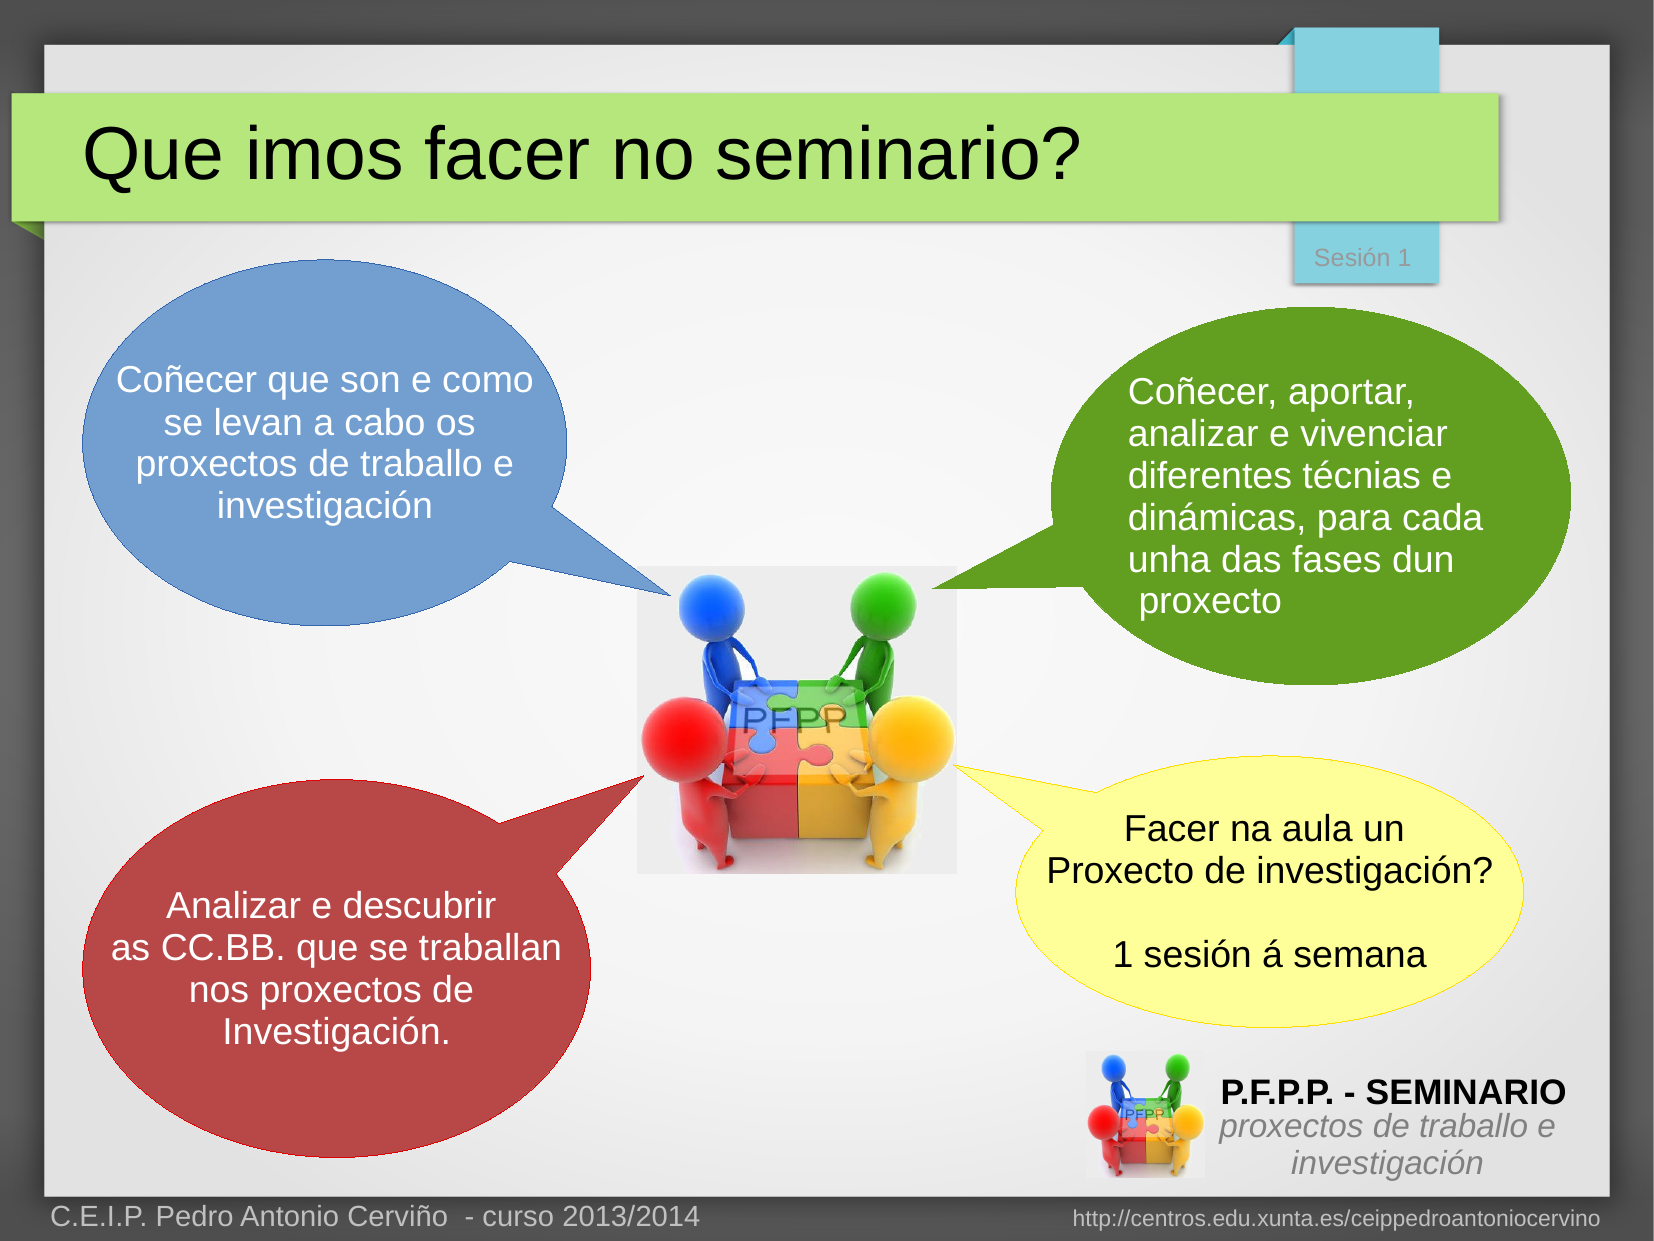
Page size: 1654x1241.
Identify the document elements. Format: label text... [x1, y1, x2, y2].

picture [0, 0, 1654, 1241]
text_box C.E.I.P. Pedro Antonio Cerviño - curso 2013/2014 http://centros.edu.xunta.es/ceippedroantoniocervino [35, 1192, 1630, 1241]
text_box proxectos de traballo e investigación [1192, 1106, 1583, 1182]
text_box Facer na aula un Proxecto de investigación? 1 sesión á semana [953, 755, 1524, 1028]
text_box Coñecer, aportar, analizar e vivenciar diferentes técnias e dinámicas, para cada unha das fases dun proxecto [932, 307, 1571, 685]
subtitle P.F.P.P. - SEMINARIO [1205, 1062, 1630, 1123]
text_box Sesión 1 [1299, 236, 1430, 280]
text_box Coñecer que son e como se levan a cabo os proxectos de traballo e investigación [82, 259, 671, 626]
title Que imos facer no seminario? [82, 94, 1264, 213]
text_box Analizar e descubrir as CC.BB. que se traballan nos proxectos de Investigación. [82, 775, 644, 1158]
